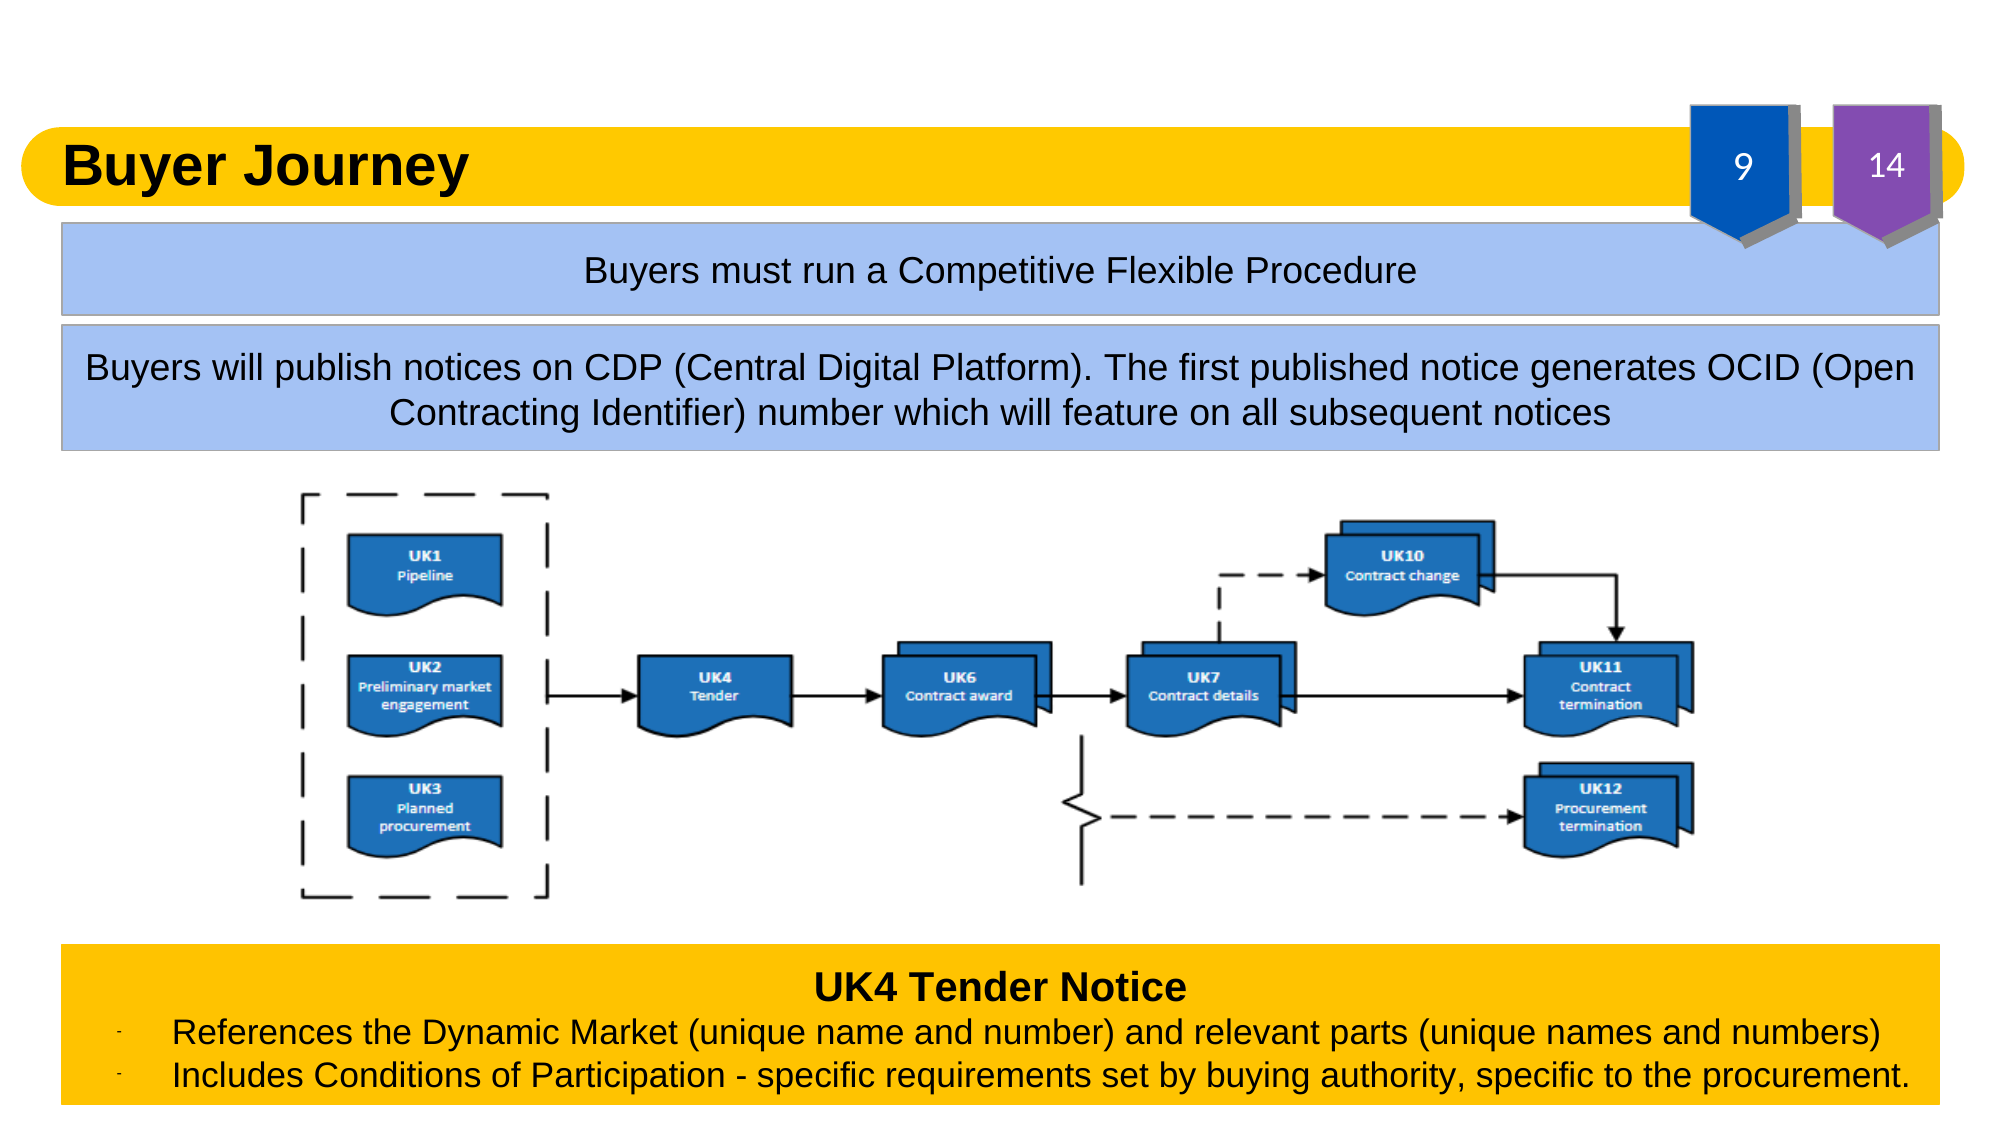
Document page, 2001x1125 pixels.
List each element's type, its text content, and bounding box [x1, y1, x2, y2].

text_box UK4 Tender Notice References the Dynamic Market (unique name and number) and relevant parts (unique names and numbers) Includes Conditions of Participation - specific requirements set by buying authority, specific to the procurement. [62, 944, 1939, 1105]
text_box Buyers will publish notices on CDP (Central Digital Platform). The first published notice generates OCID (Open Contracting Identifier) number which will feature on all subsequent notices [62, 325, 1939, 451]
text_box 9 [1713, 124, 1773, 225]
picture [259, 456, 1742, 932]
text_box [1833, 105, 1929, 119]
text_box [1833, 196, 1930, 243]
text_box Buyers must run a Competitive Flexible Procedure [62, 223, 1939, 315]
title Buyer Journey [62, 127, 1634, 223]
text_box [1690, 105, 1789, 243]
text_box 14 [1833, 119, 1940, 196]
